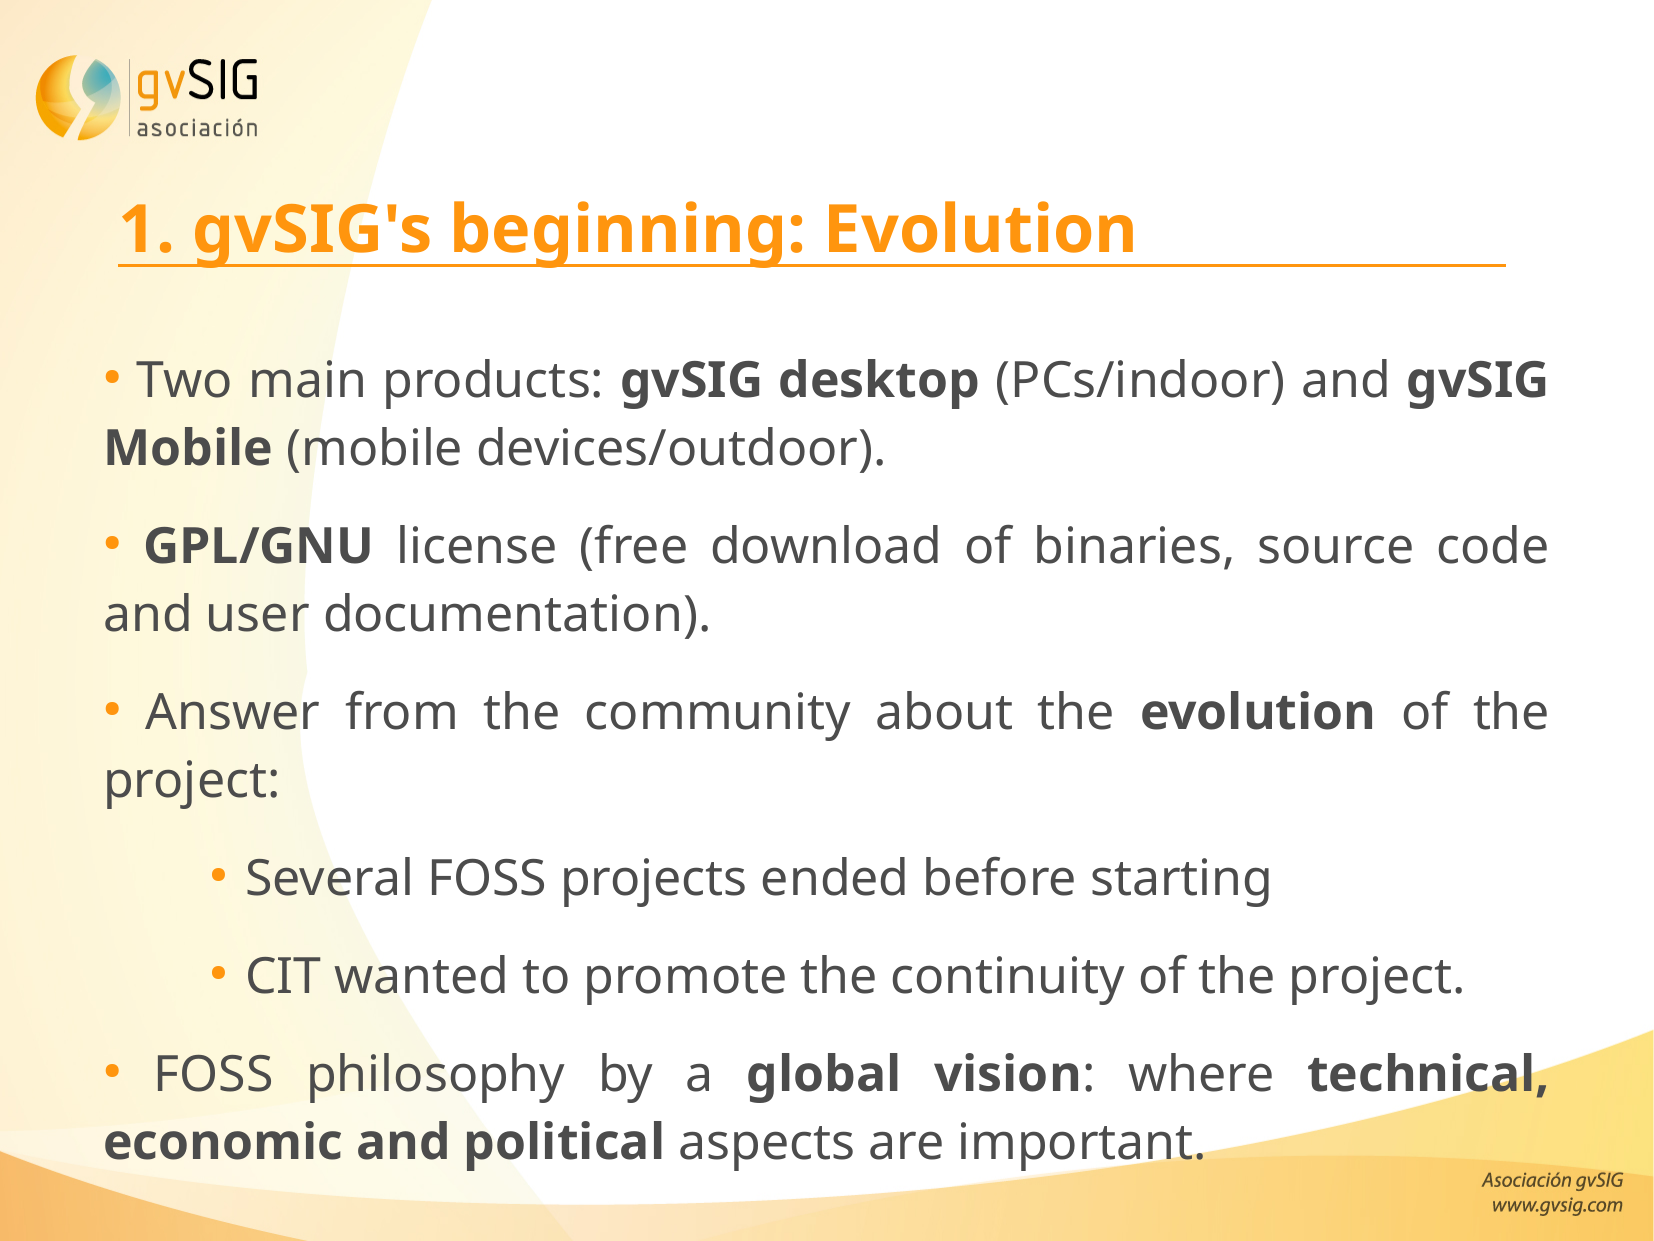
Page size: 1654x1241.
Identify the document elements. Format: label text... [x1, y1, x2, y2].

title 1. gvSIG's beginning: Evolution [118, 177, 1607, 276]
picture [0, 0, 1654, 1241]
text_box Two main products: gvSIG desktop (PCs/indoor) and gvSIG Mobile (mobile devices/outdoor). GPL/GNU license (free download of binaries, source code and user documentation). Answer from the community about the evolution of the project: Several FOSS projects ended before starting CIT wanted to promote the continuity of the project. FOSS philosophy by a global vision: where technical, economic and political aspects are important. [88, 336, 1565, 1140]
